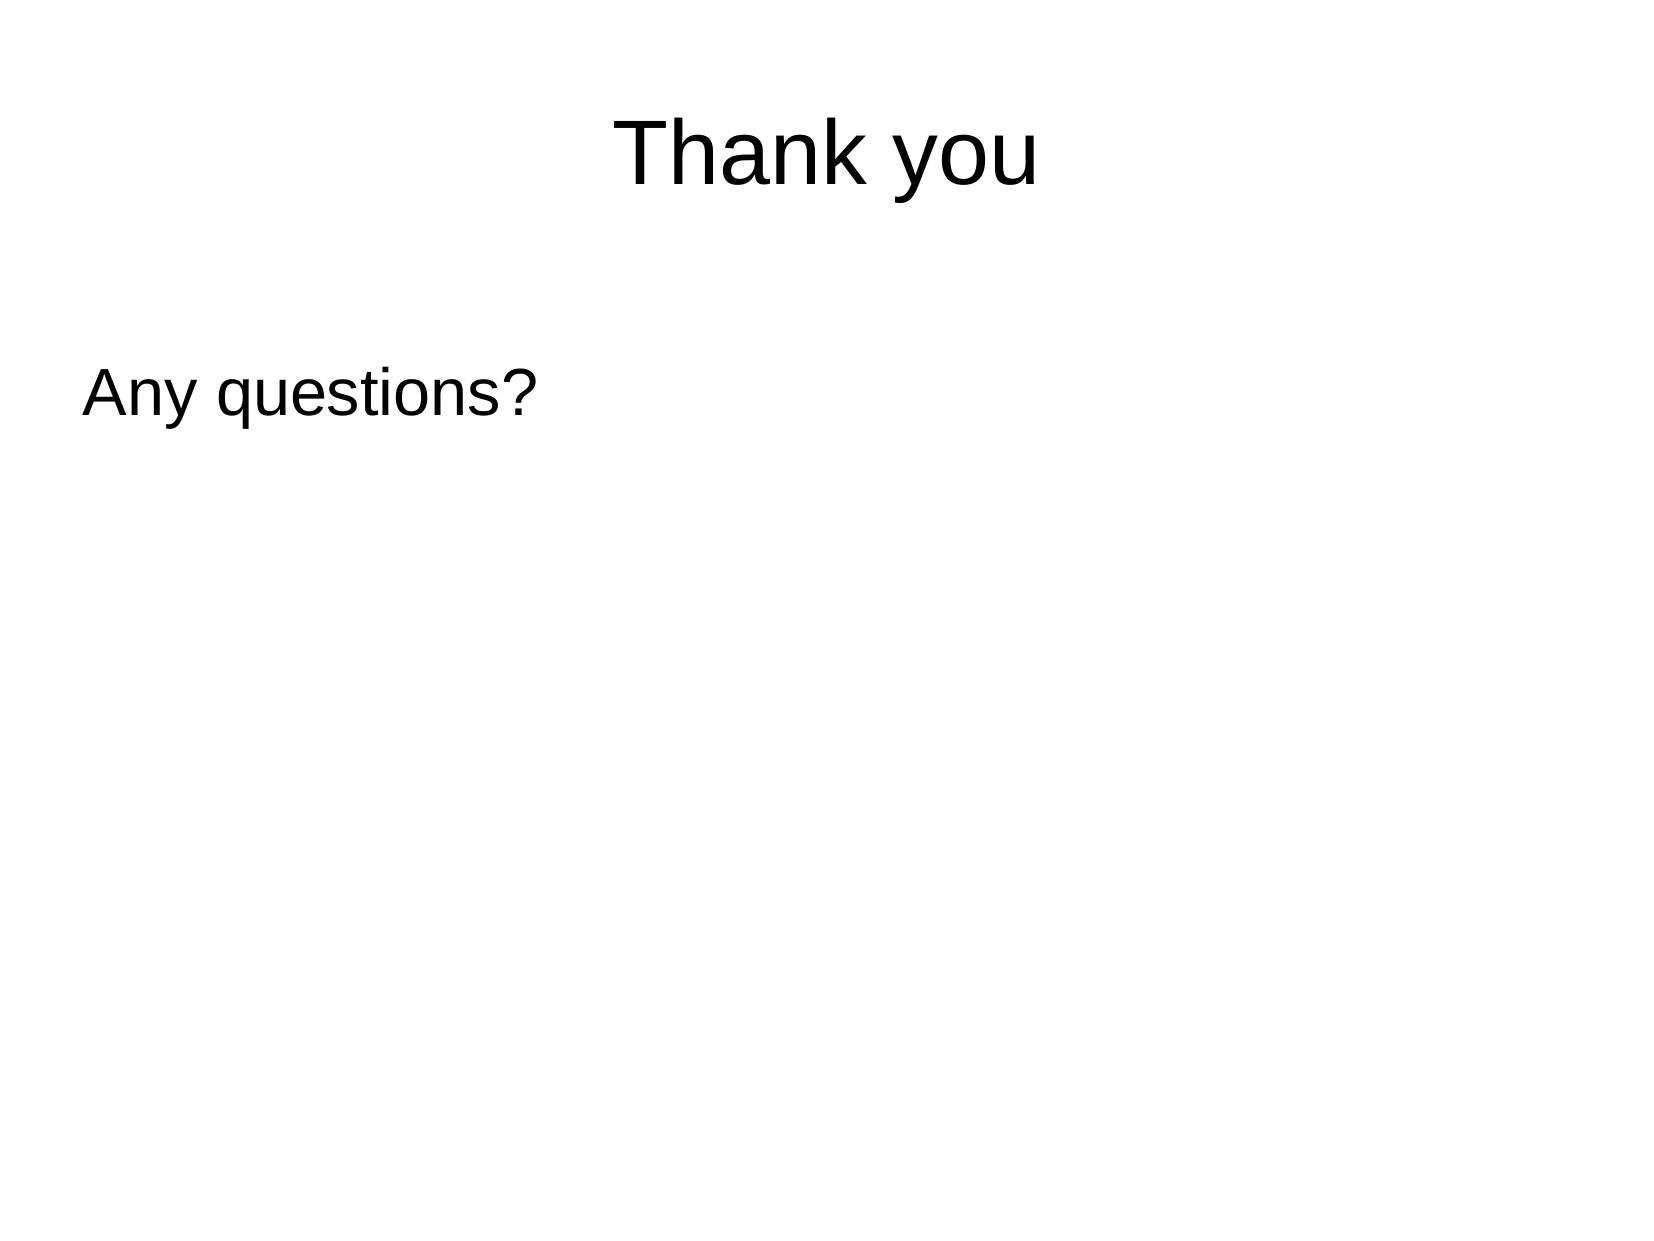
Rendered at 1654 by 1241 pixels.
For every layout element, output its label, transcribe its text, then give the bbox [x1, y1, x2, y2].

title Thank you [82, 49, 1571, 257]
subtitle Any questions? [82, 290, 1571, 1010]
